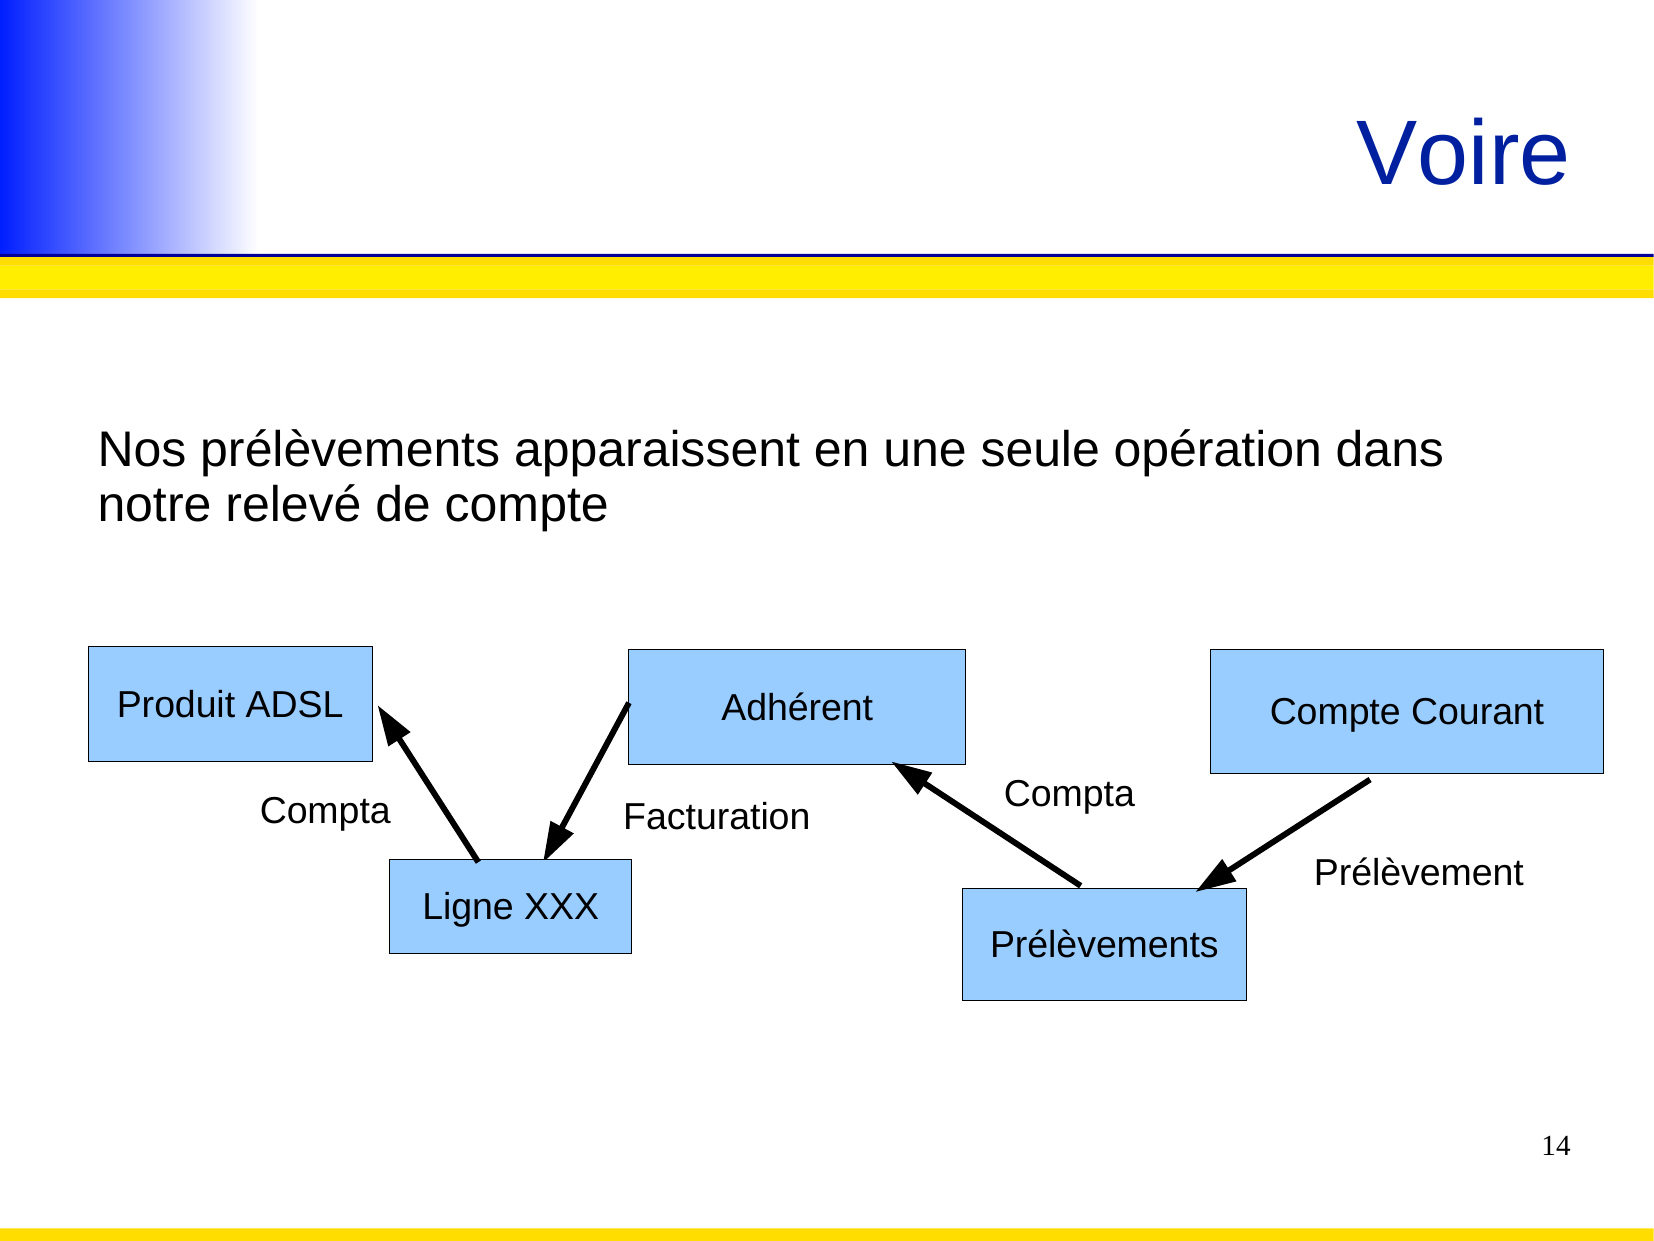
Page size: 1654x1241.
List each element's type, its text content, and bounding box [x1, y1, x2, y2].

text_box Nos prélèvements apparaissent en une seule opération dans notre relevé de compte [82, 413, 1460, 540]
text_box Compta [245, 782, 406, 840]
text_box Ligne XXX [389, 859, 632, 954]
text_box Facturation [608, 788, 826, 846]
text_box Prélèvement [1299, 844, 1539, 902]
text_box Compta [989, 764, 1150, 822]
text_box Prélèvements [962, 888, 1247, 1001]
text_box Produit ADSL [88, 646, 373, 762]
title Voire [372, 49, 1571, 257]
text_box Compte Courant [1210, 649, 1604, 774]
text_box Adhérent [628, 649, 966, 765]
